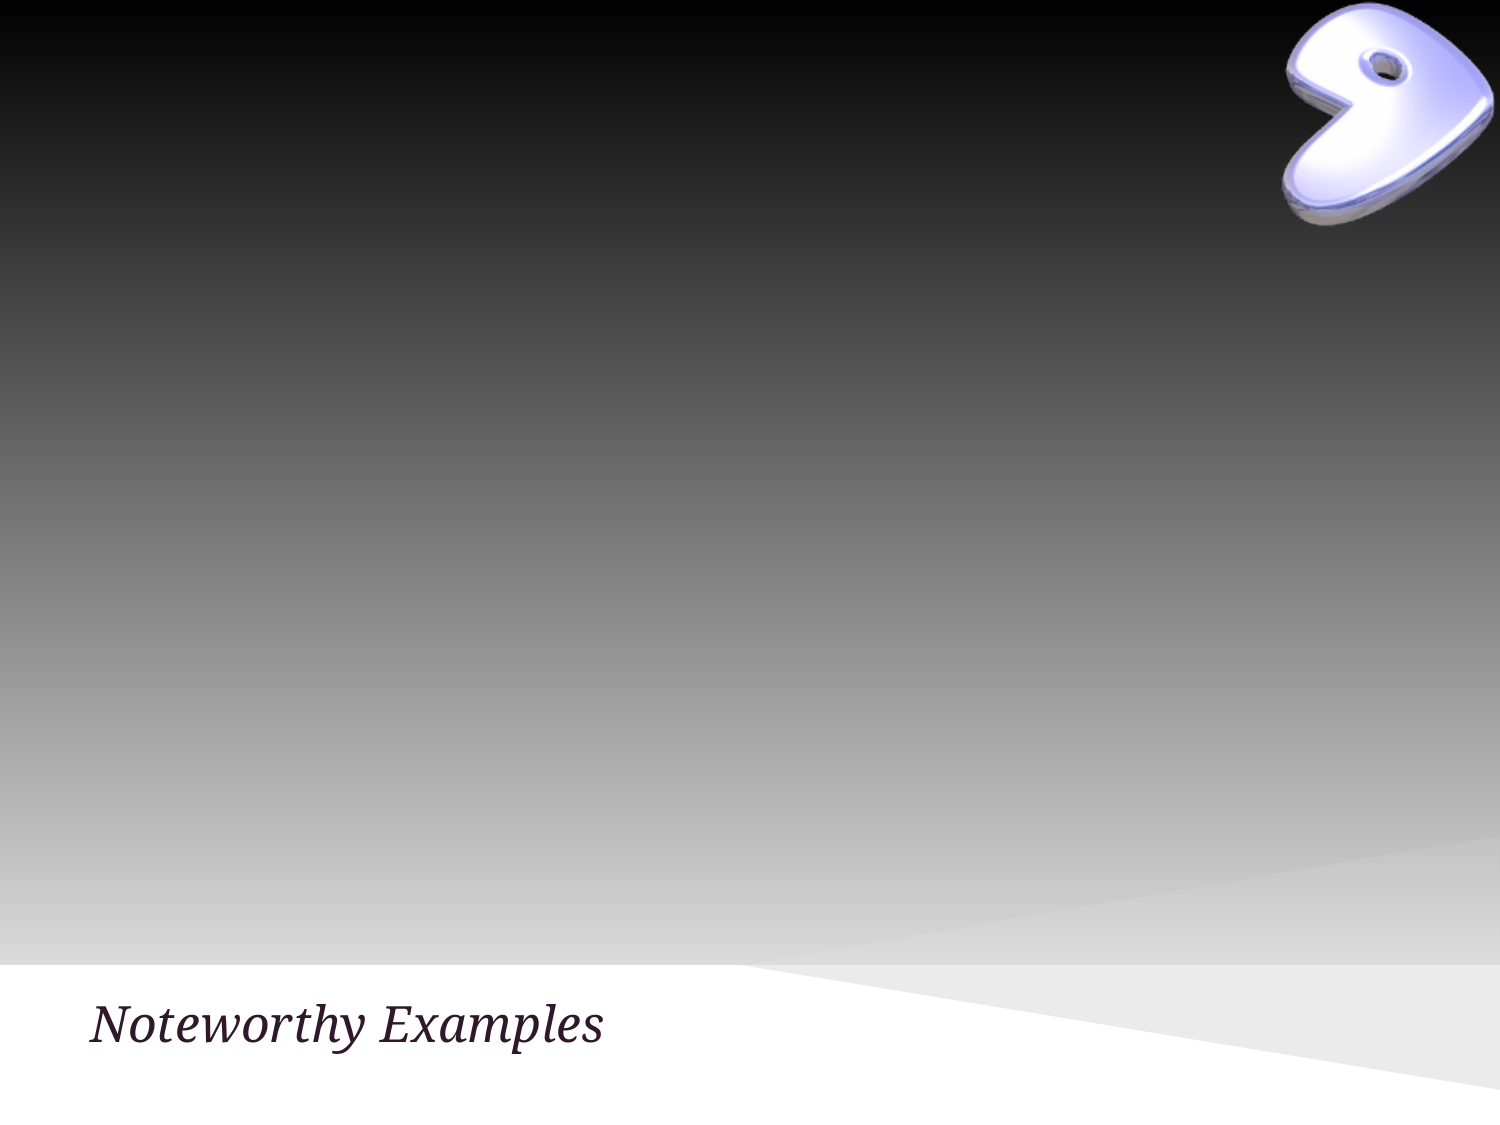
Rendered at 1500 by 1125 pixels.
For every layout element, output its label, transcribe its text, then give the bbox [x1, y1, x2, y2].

picture [1271, 0, 1500, 233]
list Noteworthy Examples [75, 967, 1425, 1078]
